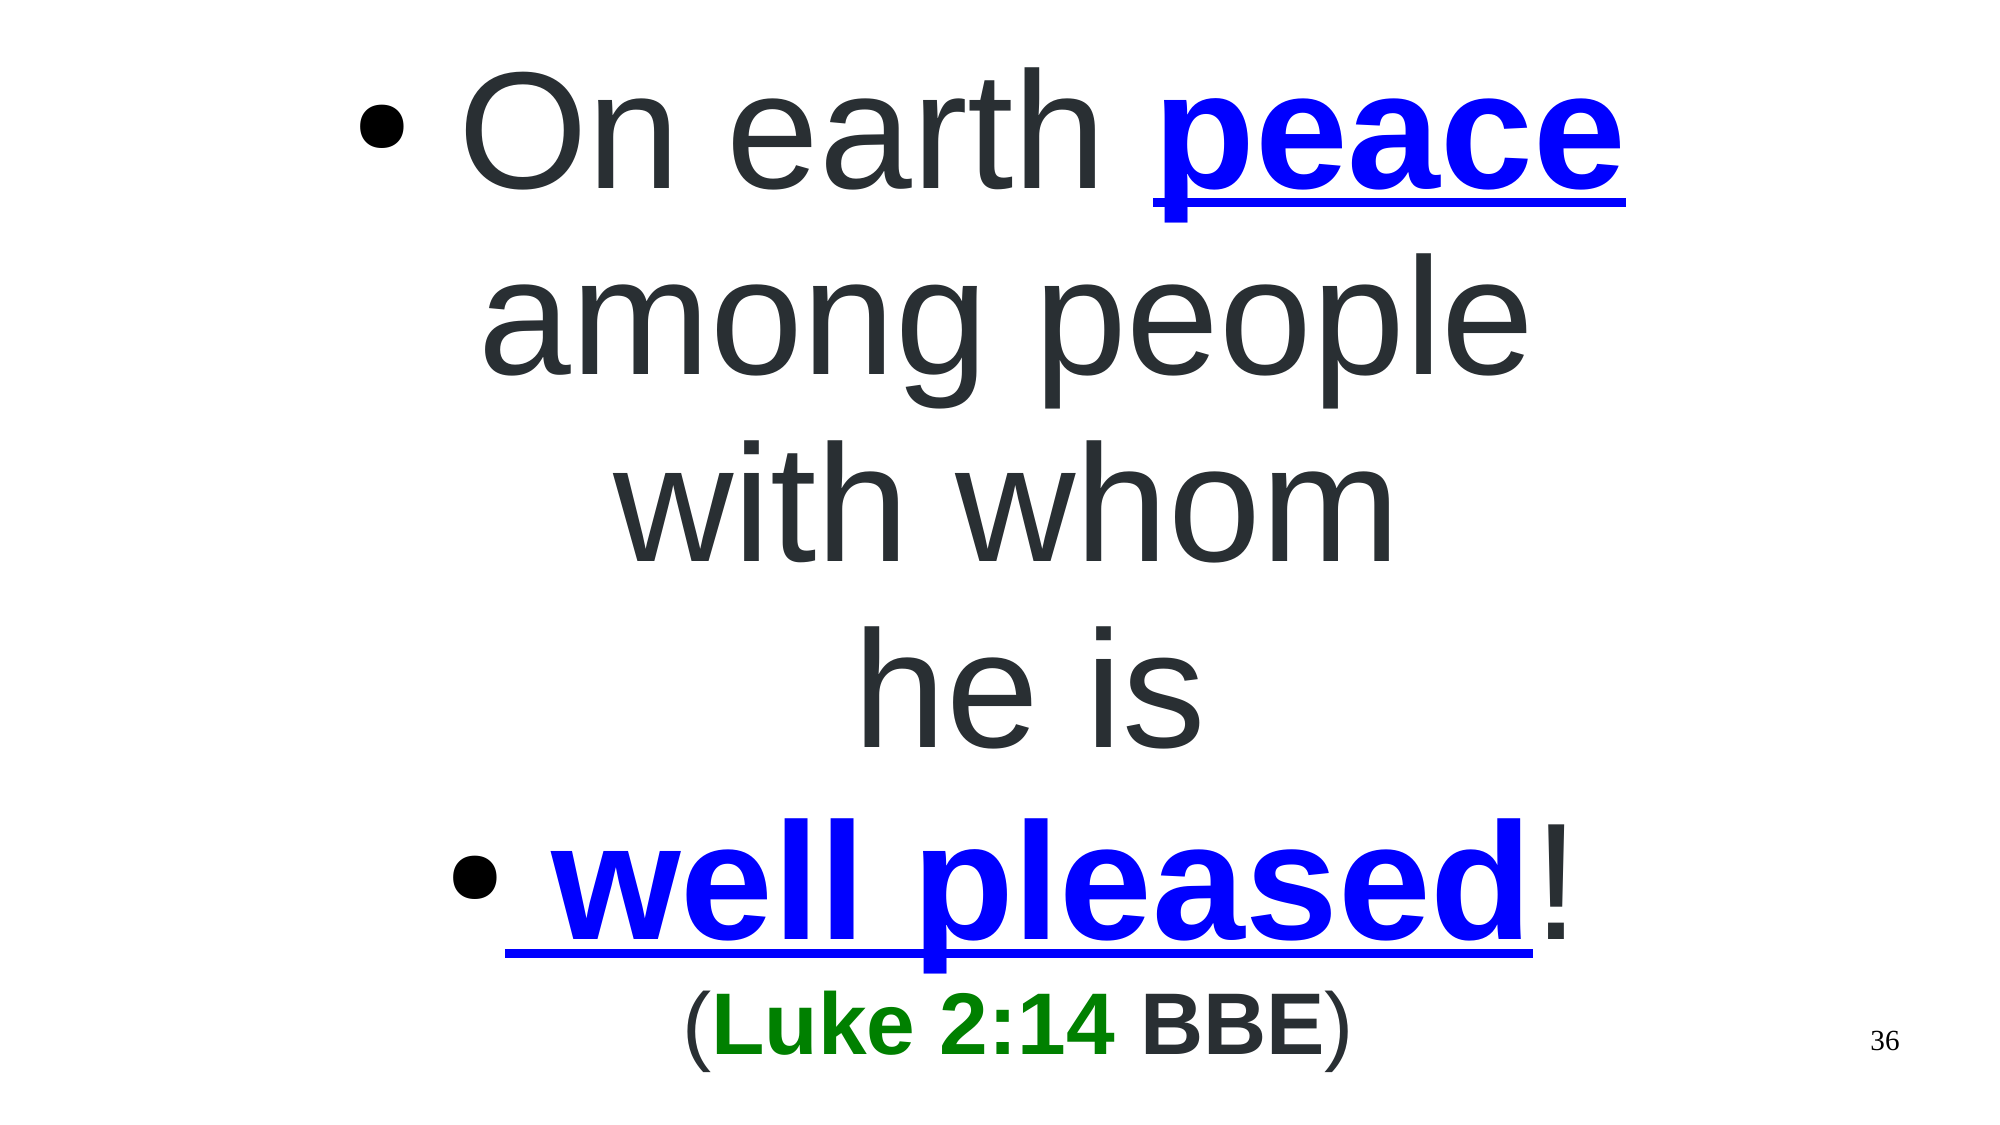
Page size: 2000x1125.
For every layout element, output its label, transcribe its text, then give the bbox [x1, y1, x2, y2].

list On earth peace among people with whom he is well pleased! (Luke 2:14 BBE) [37, 37, 1988, 1088]
